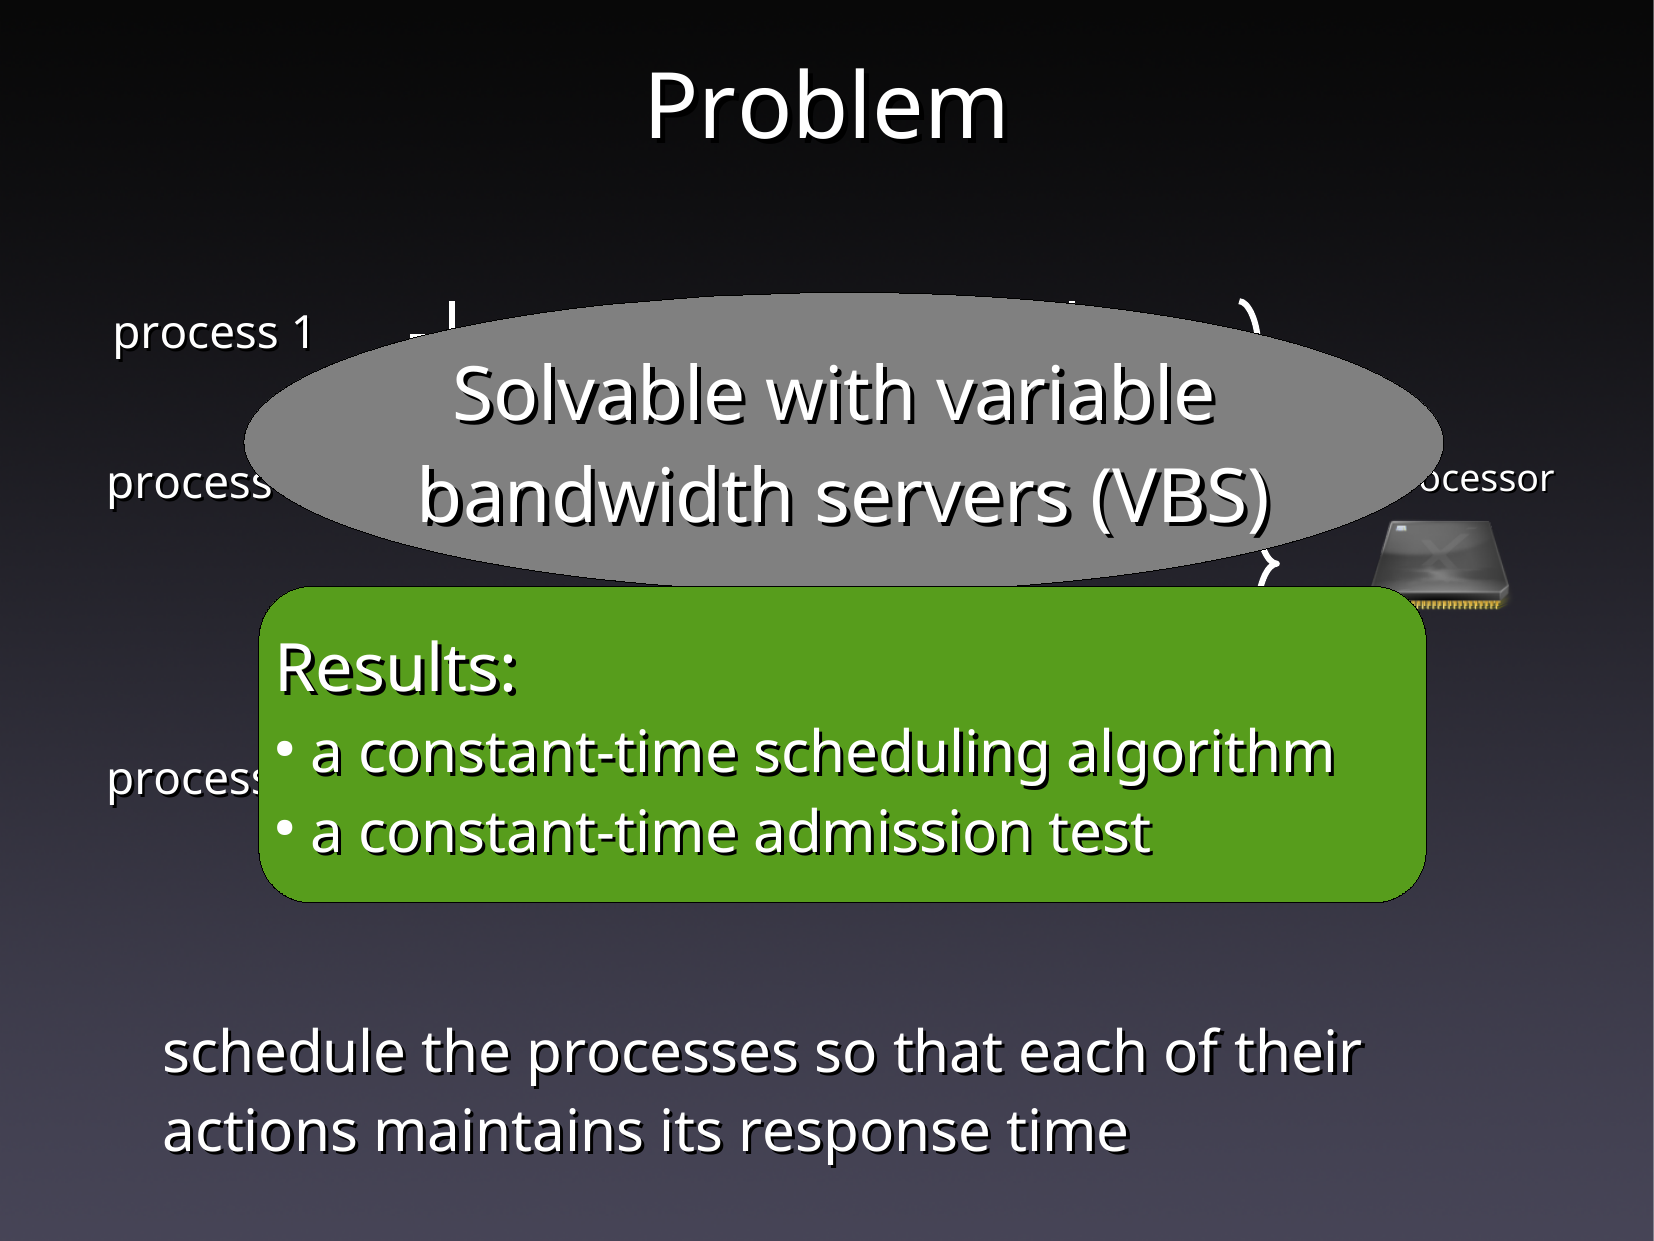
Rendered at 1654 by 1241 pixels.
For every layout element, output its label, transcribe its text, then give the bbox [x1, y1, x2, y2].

text_box Results: a constant-time scheduling algorithm a constant-time admission test [258, 586, 1427, 903]
text_box Solvable with variable bandwidth servers (VBS) [243, 292, 1444, 586]
picture [0, 0, 1654, 1241]
text_box process n [106, 745, 258, 808]
title Problem [120, 0, 1533, 208]
text_box process 1 [112, 300, 338, 362]
text_box process 2 [106, 450, 310, 512]
text_box uniprocessor [1395, 451, 1577, 503]
text_box schedule the processes so that each of their actions maintains its response time [162, 1009, 1323, 1166]
